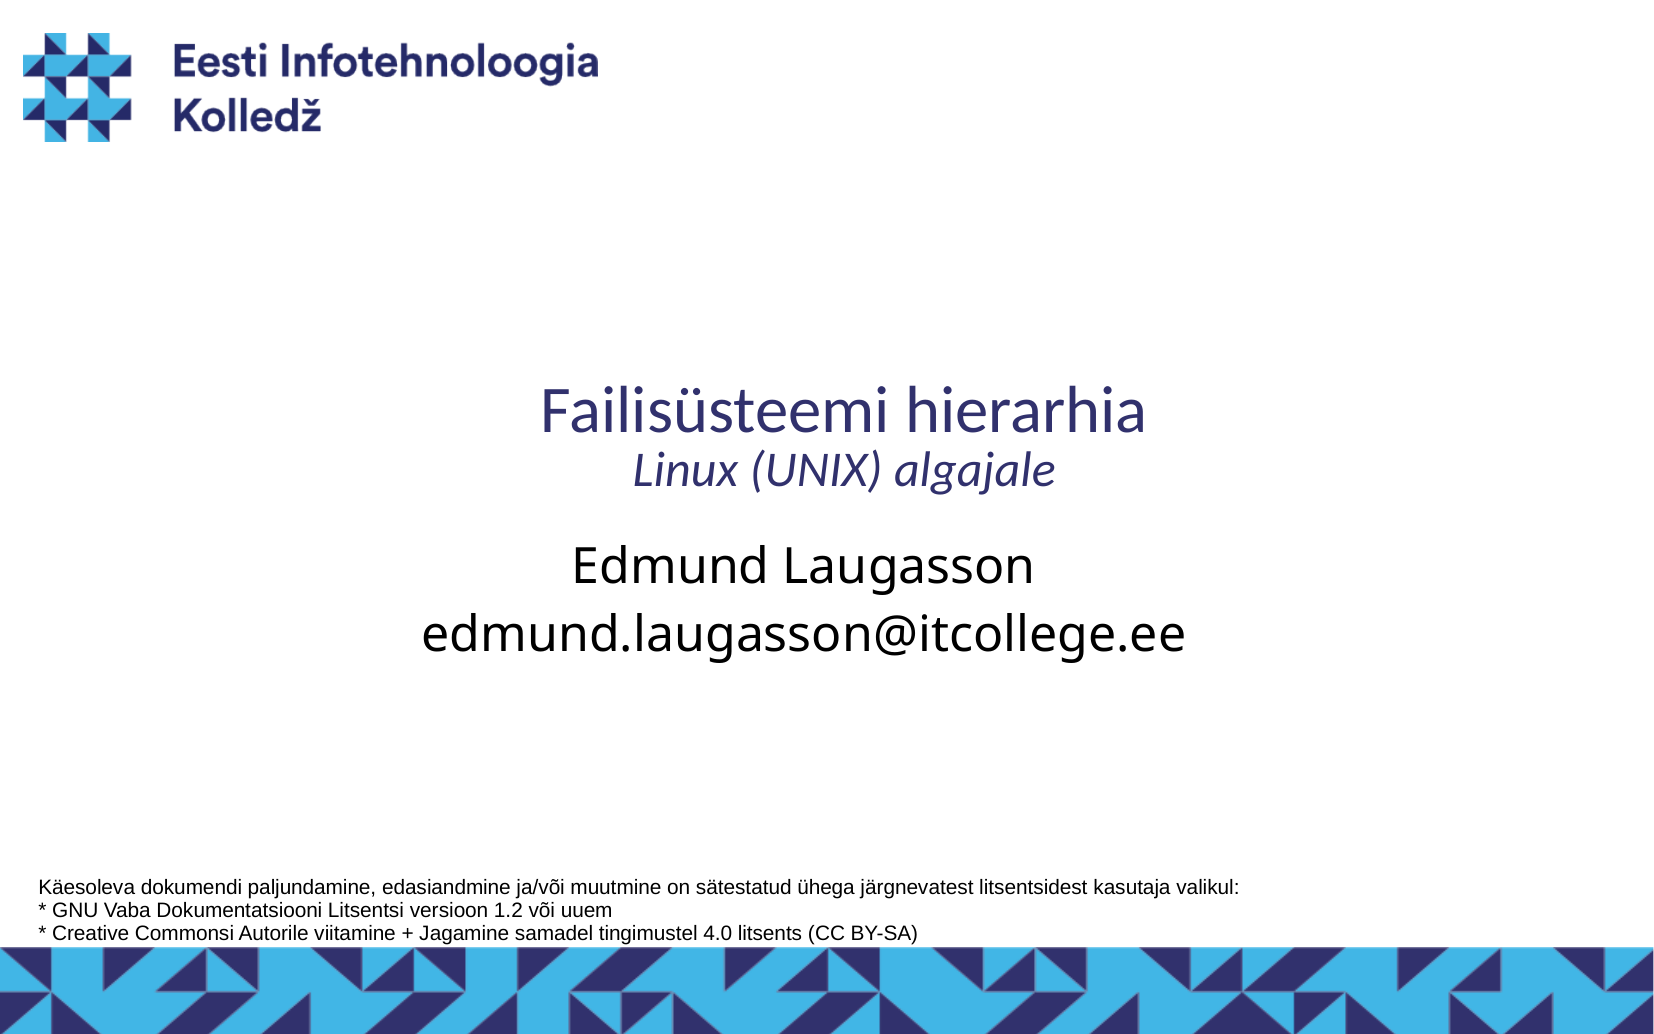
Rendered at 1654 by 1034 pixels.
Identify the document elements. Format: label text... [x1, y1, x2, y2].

picture [23, 33, 598, 142]
text_box Käesoleva dokumendi paljundamine, edasiandmine ja/või muutmine on sätestatud ühega järgnevatest litsentsidest kasutaja valikul: * GNU Vaba Dokumentatsiooni Litsentsi versioon 1.2 või uuem * Creative Commonsi Autorile viitamine + Jagamine samadel tingimustel 4.0 litsents (CC BY-SA) [23, 868, 1530, 953]
subtitle Edmund Laugasson edmund.laugasson@itcollege.ee [236, 532, 1372, 665]
title Failisüsteemi hierarhia Linux (UNIX) algajale [82, 346, 1607, 535]
